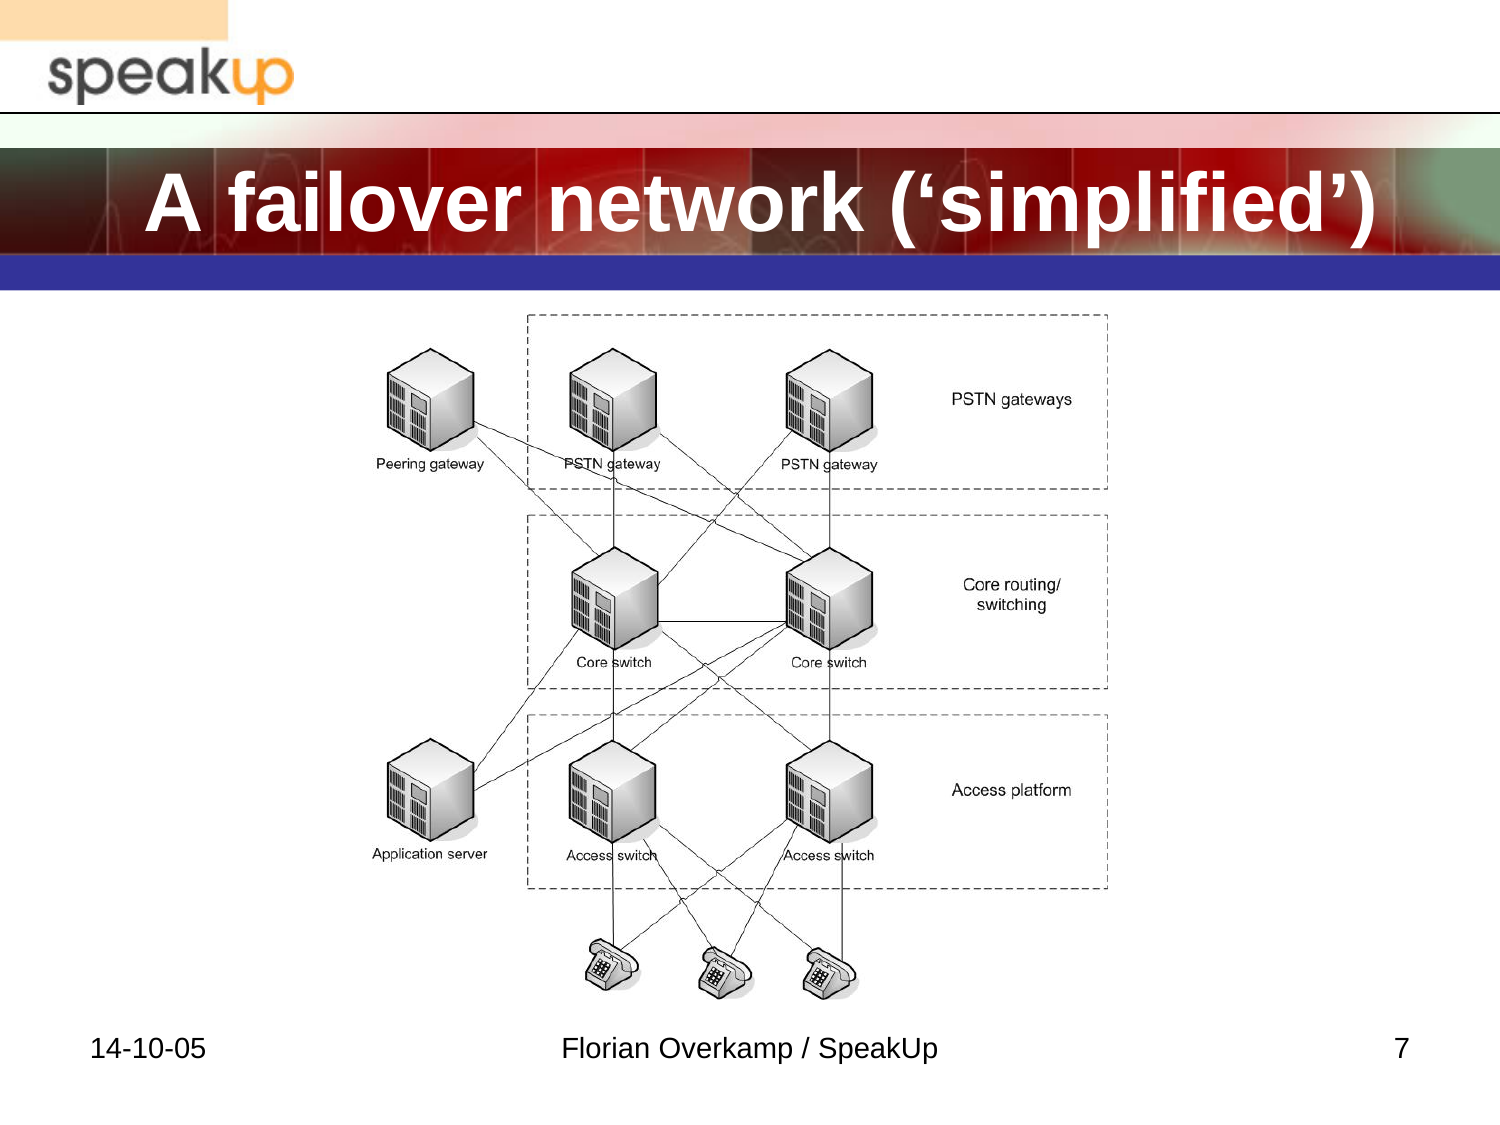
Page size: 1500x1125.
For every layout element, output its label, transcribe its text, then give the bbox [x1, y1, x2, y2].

title A failover network (‘simplified’) [88, 144, 1436, 260]
picture [372, 314, 1108, 1000]
picture [0, 0, 294, 105]
picture [0, 114, 1500, 255]
